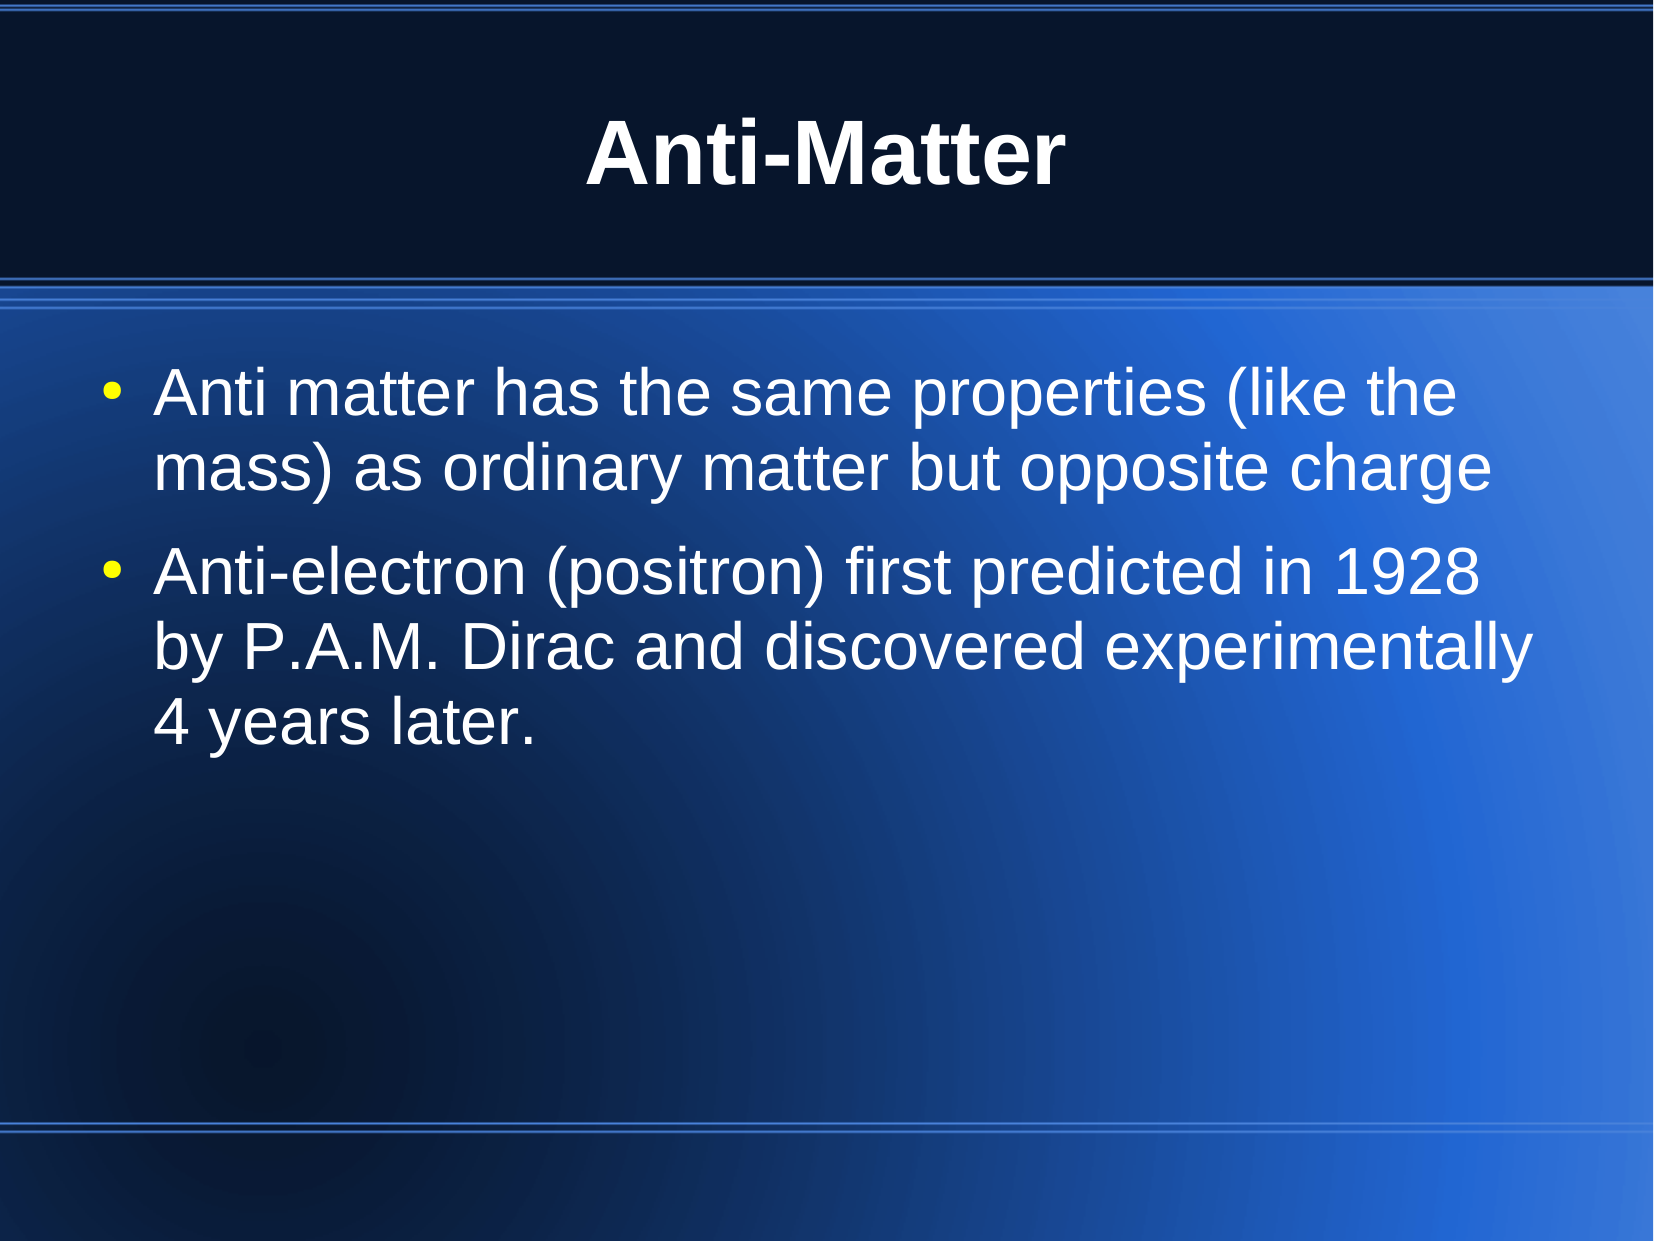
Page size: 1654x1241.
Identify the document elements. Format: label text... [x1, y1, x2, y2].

title Anti-Matter [82, 49, 1571, 257]
picture [0, 0, 1654, 1241]
list Anti matter has the same properties (like the mass) as ordinary matter but opposite charge Anti-electron (positron) first predicted in 1928 by P.A.M. Dirac and discovered experimentally 4 years later. [82, 355, 1571, 1058]
